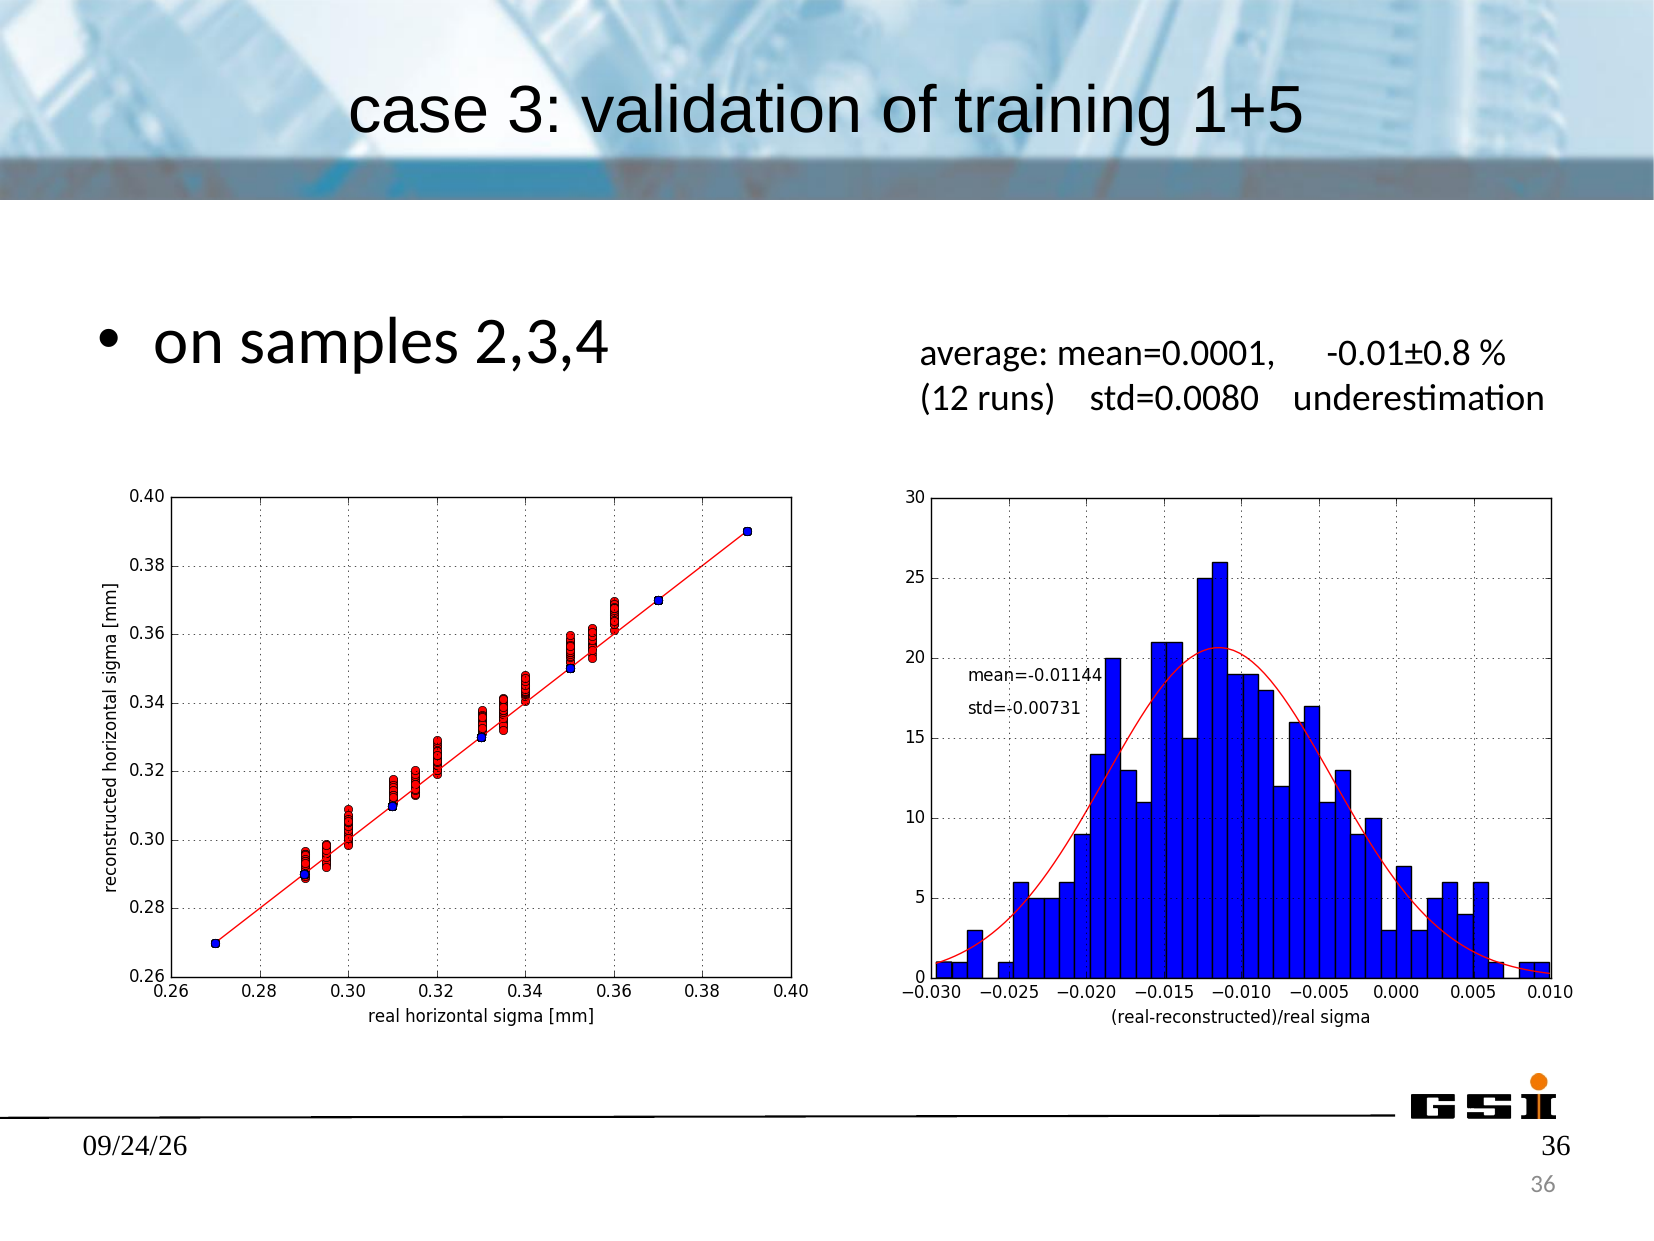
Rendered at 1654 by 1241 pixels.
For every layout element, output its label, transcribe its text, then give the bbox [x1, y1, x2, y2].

slide_number <Foliennummer> [1185, 1149, 1571, 1216]
title case 3: validation of training 1+5 [82, 2, 1571, 210]
text_box average: mean=0.0001, -0.01±0.8 % (12 runs) std=0.0080 underestimation [904, 320, 1634, 426]
picture [71, 437, 1630, 1037]
list on samples 2,3,4 [82, 289, 1571, 438]
list on samples 2,3,4 [82, 1037, 1571, 1108]
picture [0, 0, 1654, 200]
picture [1411, 1108, 1556, 1119]
